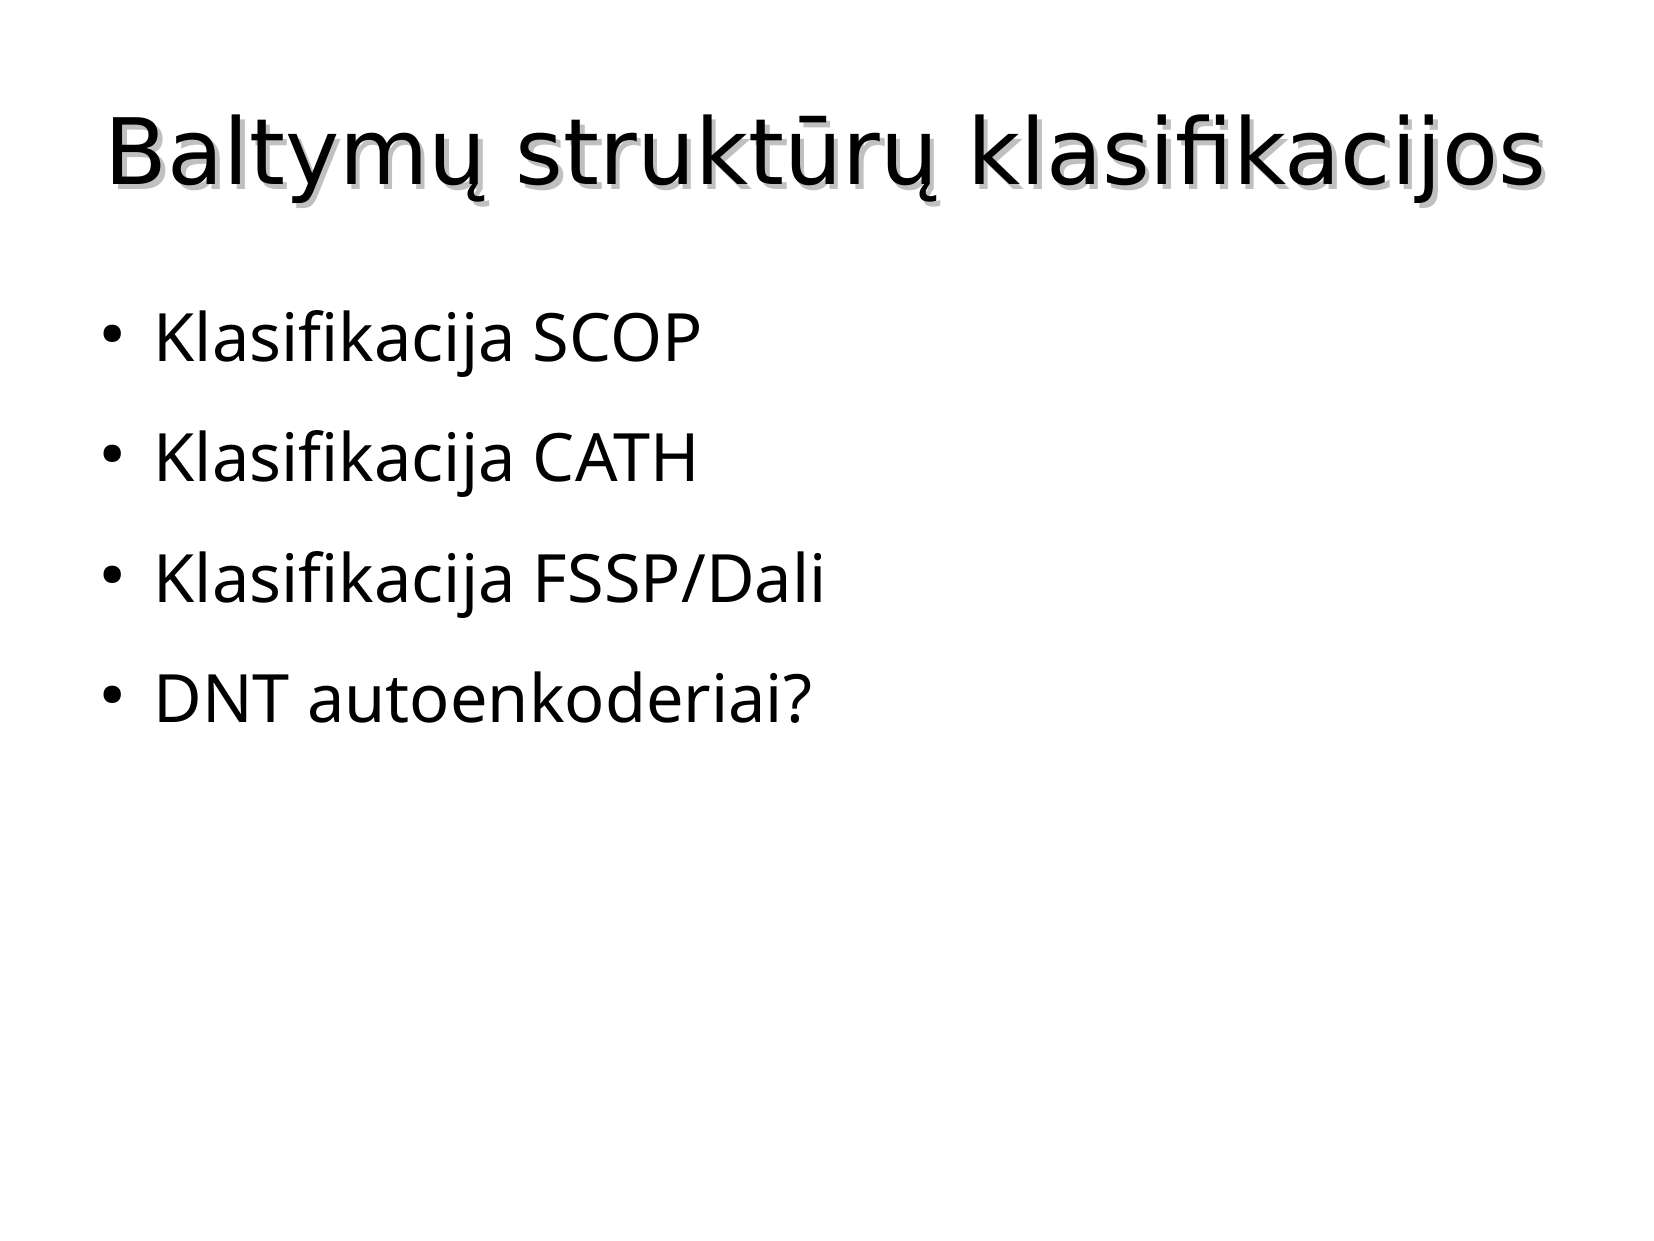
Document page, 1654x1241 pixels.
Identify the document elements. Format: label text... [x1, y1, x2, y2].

title Baltymų struktūrų klasifikacijos [82, 49, 1571, 257]
list Klasifikacija SCOP Klasifikacija CATH Klasifikacija FSSP/Dali DNT autoenkoderiai? [82, 290, 1571, 1010]
